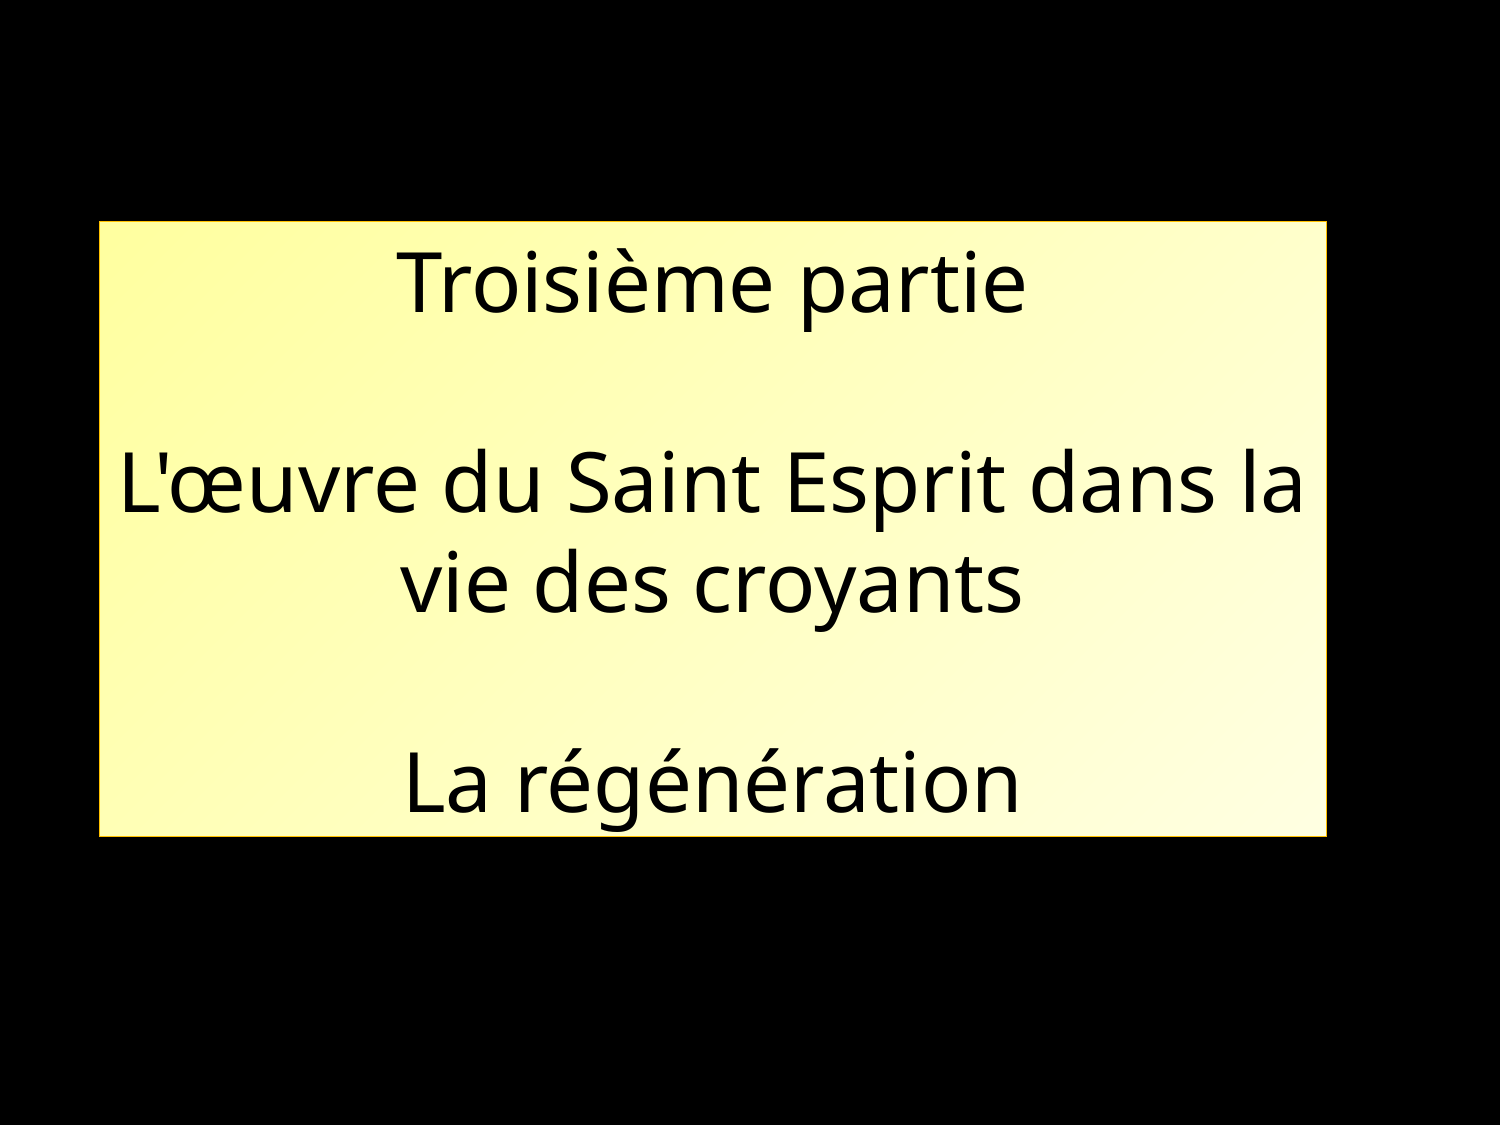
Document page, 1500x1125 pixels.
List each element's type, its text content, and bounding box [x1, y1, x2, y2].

text_box Troisième partie L'œuvre du Saint Esprit dans la vie des croyants La régénération [99, 221, 1327, 837]
